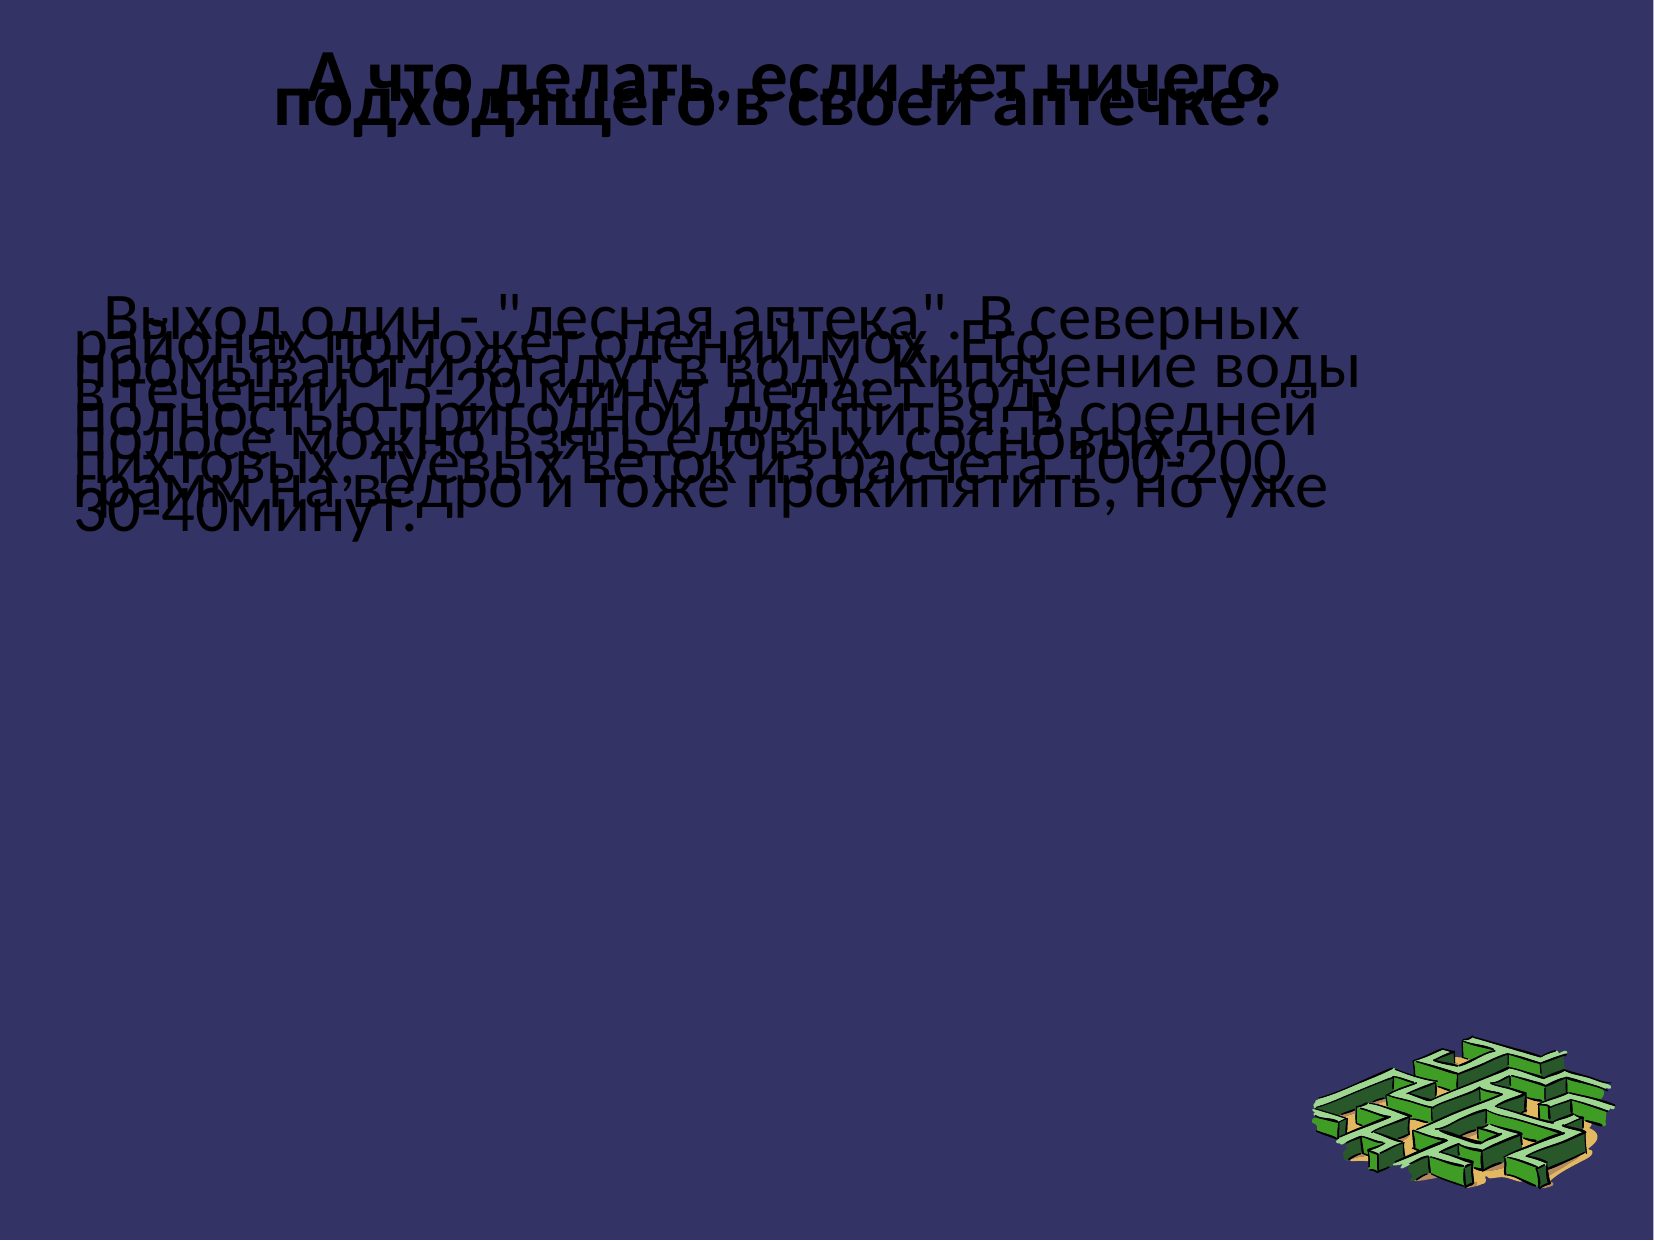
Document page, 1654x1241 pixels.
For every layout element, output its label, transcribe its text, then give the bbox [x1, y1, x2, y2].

text_box А что делать, если нет ничего подходящего в своей аптечке? [118, 88, 1447, 287]
text_box Выход один - "лесная аптека". В северных районах поможет олений мох. Его промывают и кладут в воду. Кипячение воды в течении 15-20 минут делает воду полностью пригодной для питья. В средней полосе можно взять еловых, сосновых, пихтовых, туевых веток из расчета 100-200 грамм на ведро и тоже прокипятить, но уже 30-40минут. [59, 324, 1418, 1238]
